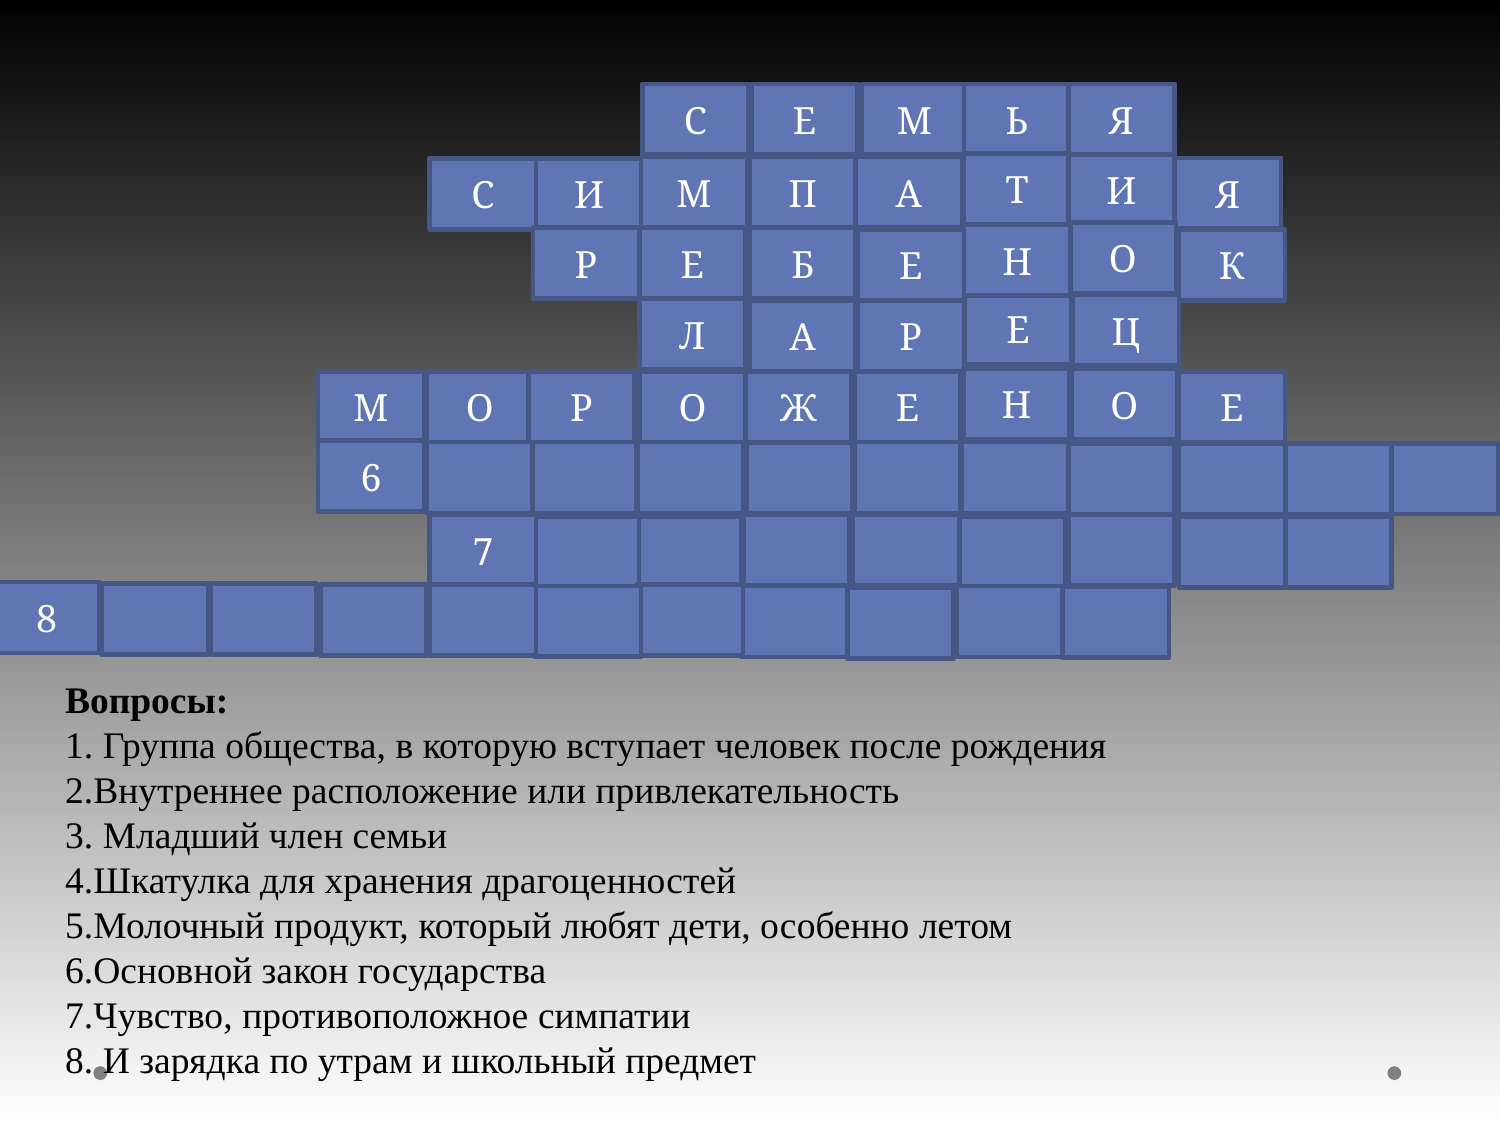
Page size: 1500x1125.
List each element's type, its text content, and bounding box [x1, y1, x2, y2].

text_box Л [639, 298, 746, 370]
text_box И [1068, 154, 1175, 224]
text_box Р [532, 227, 640, 299]
text_box А [855, 156, 963, 228]
text_box П [749, 156, 855, 227]
text_box [320, 584, 427, 656]
text_box Б [749, 227, 856, 299]
text_box М [861, 83, 963, 155]
text_box Т [963, 153, 1071, 224]
text_box Е [964, 294, 1072, 365]
text_box 7 [429, 515, 537, 584]
text_box Я [1068, 83, 1175, 154]
text_box 8 [0, 582, 100, 653]
text_box С [429, 158, 537, 230]
text_box [429, 515, 954, 659]
text_box М [640, 156, 748, 228]
text_box [426, 442, 744, 513]
text_box [1179, 443, 1499, 515]
text_box Ж [746, 371, 852, 442]
text_box Е [751, 83, 858, 155]
text_box [746, 442, 853, 514]
text_box Е [854, 371, 961, 442]
text_box Е [1178, 371, 1285, 443]
text_box Е [640, 227, 746, 298]
text_box [210, 583, 317, 655]
text_box Вопросы: 1. Группа общества, в которую вступает человек после рождения 2.Внутреннее расположение или привлекательность 3. Младший член семьи 4.Шкатулка для хранения драгоценностей 5.Молочный продукт, который любят дети, особенно летом 6.Основной закон государства 7.Чувство, противоположное симпатии 8. И зарядка по утрам и школьный предмет [50, 668, 1457, 1089]
text_box О [639, 371, 746, 443]
text_box Р [857, 300, 964, 372]
text_box 6 [317, 440, 425, 512]
text_box Р [528, 371, 635, 442]
text_box Н [963, 368, 1070, 440]
text_box [852, 442, 1175, 658]
text_box [1179, 516, 1392, 588]
text_box Н [963, 224, 1071, 296]
text_box С [642, 83, 749, 155]
text_box Ц [1072, 294, 1180, 366]
text_box О [1069, 222, 1177, 294]
text_box Е [857, 229, 964, 300]
text_box Я [1175, 157, 1281, 229]
text_box А [749, 300, 856, 372]
text_box Ь [963, 83, 1068, 153]
text_box [854, 442, 961, 513]
text_box О [426, 371, 528, 442]
text_box М [317, 371, 425, 440]
text_box [101, 583, 209, 655]
text_box О [1071, 368, 1178, 440]
text_box И [537, 158, 640, 227]
text_box К [1178, 229, 1285, 301]
